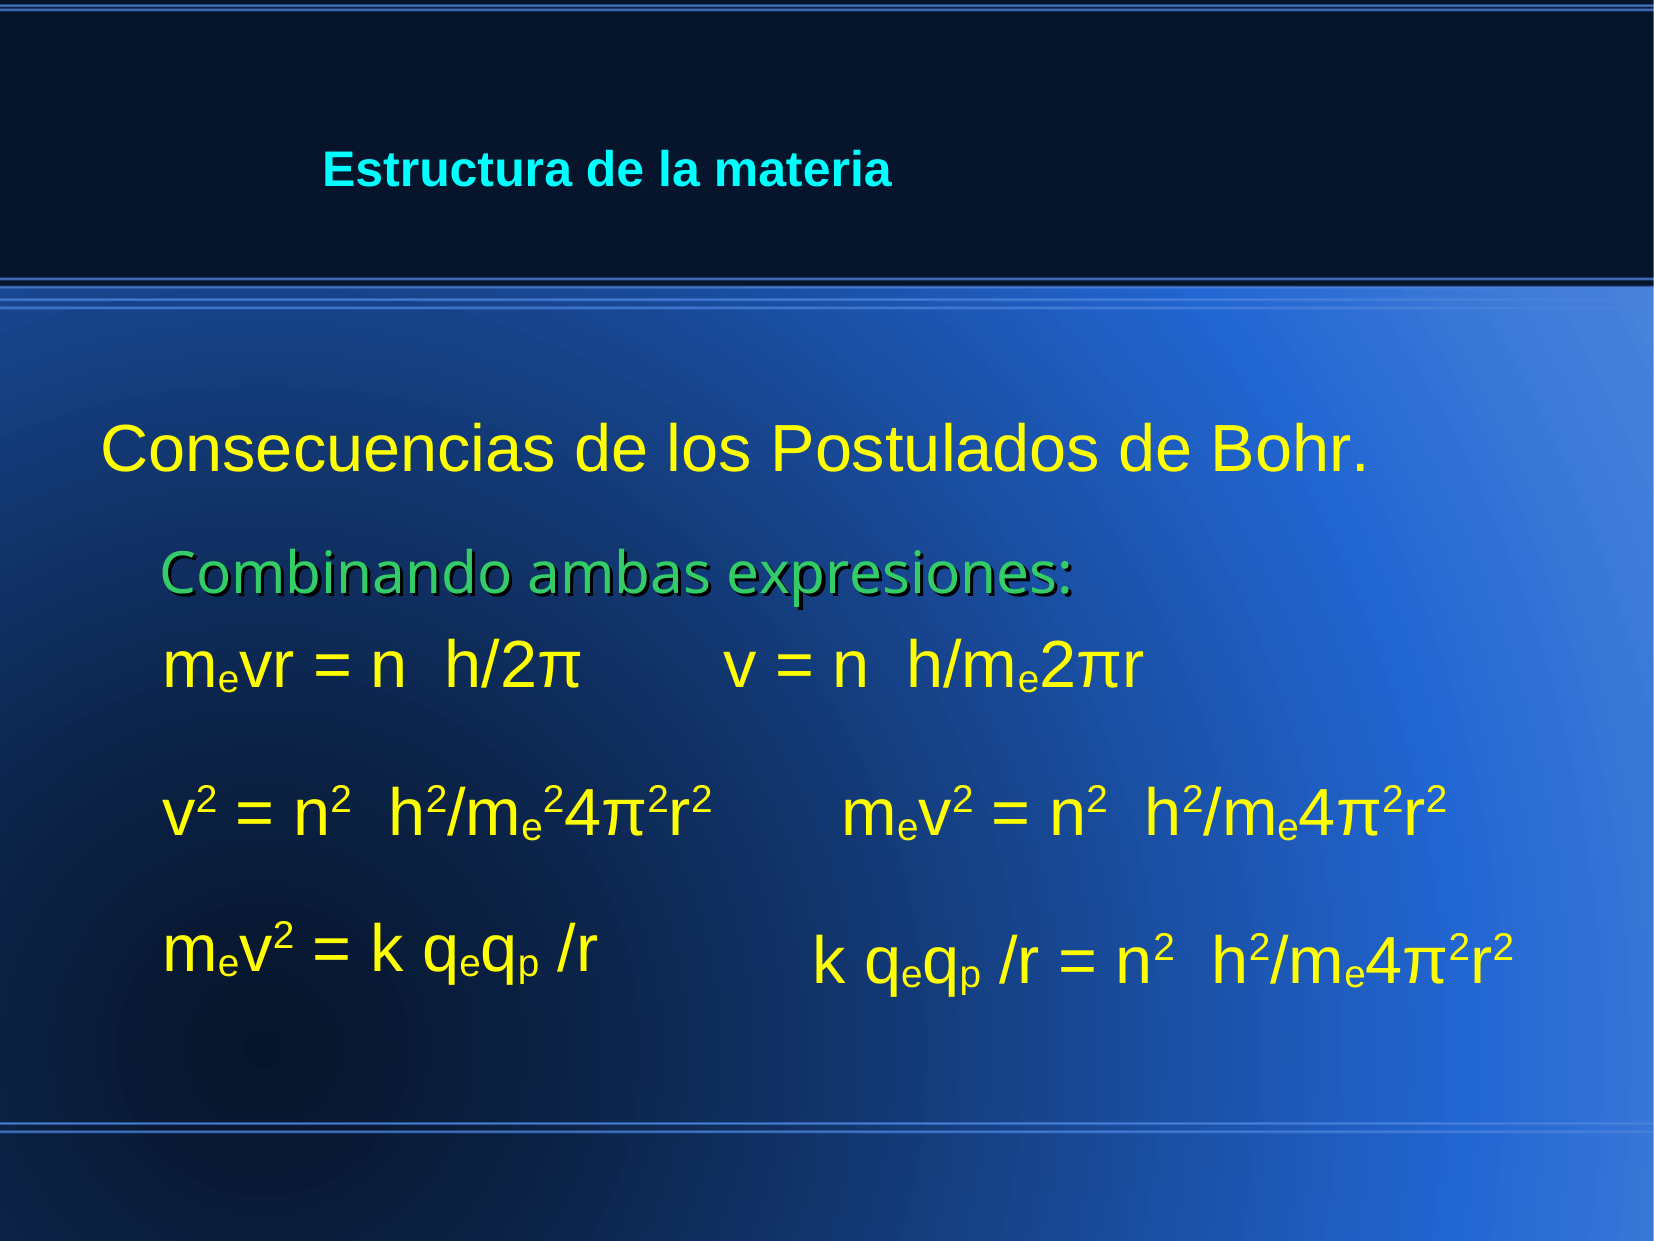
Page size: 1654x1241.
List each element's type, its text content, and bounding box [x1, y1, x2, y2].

text_box mev2 = k qeqp /r [147, 903, 1270, 1018]
text_box mev2 = n2 h2/me4π2r2 [826, 767, 1654, 882]
text_box mevr = n h/2π [147, 620, 798, 767]
text_box v = n h/me2πr [798, 620, 1359, 767]
title Estructura de la materia [32, 118, 1182, 220]
picture [0, 0, 1654, 1241]
text_box v2 = n2 h2/me24π2r2 [147, 767, 975, 886]
list Consecuencias de los Postulados de Bohr. [29, 306, 1565, 486]
text_box Combinando ambas expresiones: [88, 531, 1506, 621]
text_box k qeqp /r = n2 h2/me4π2r2 [797, 915, 1565, 1030]
